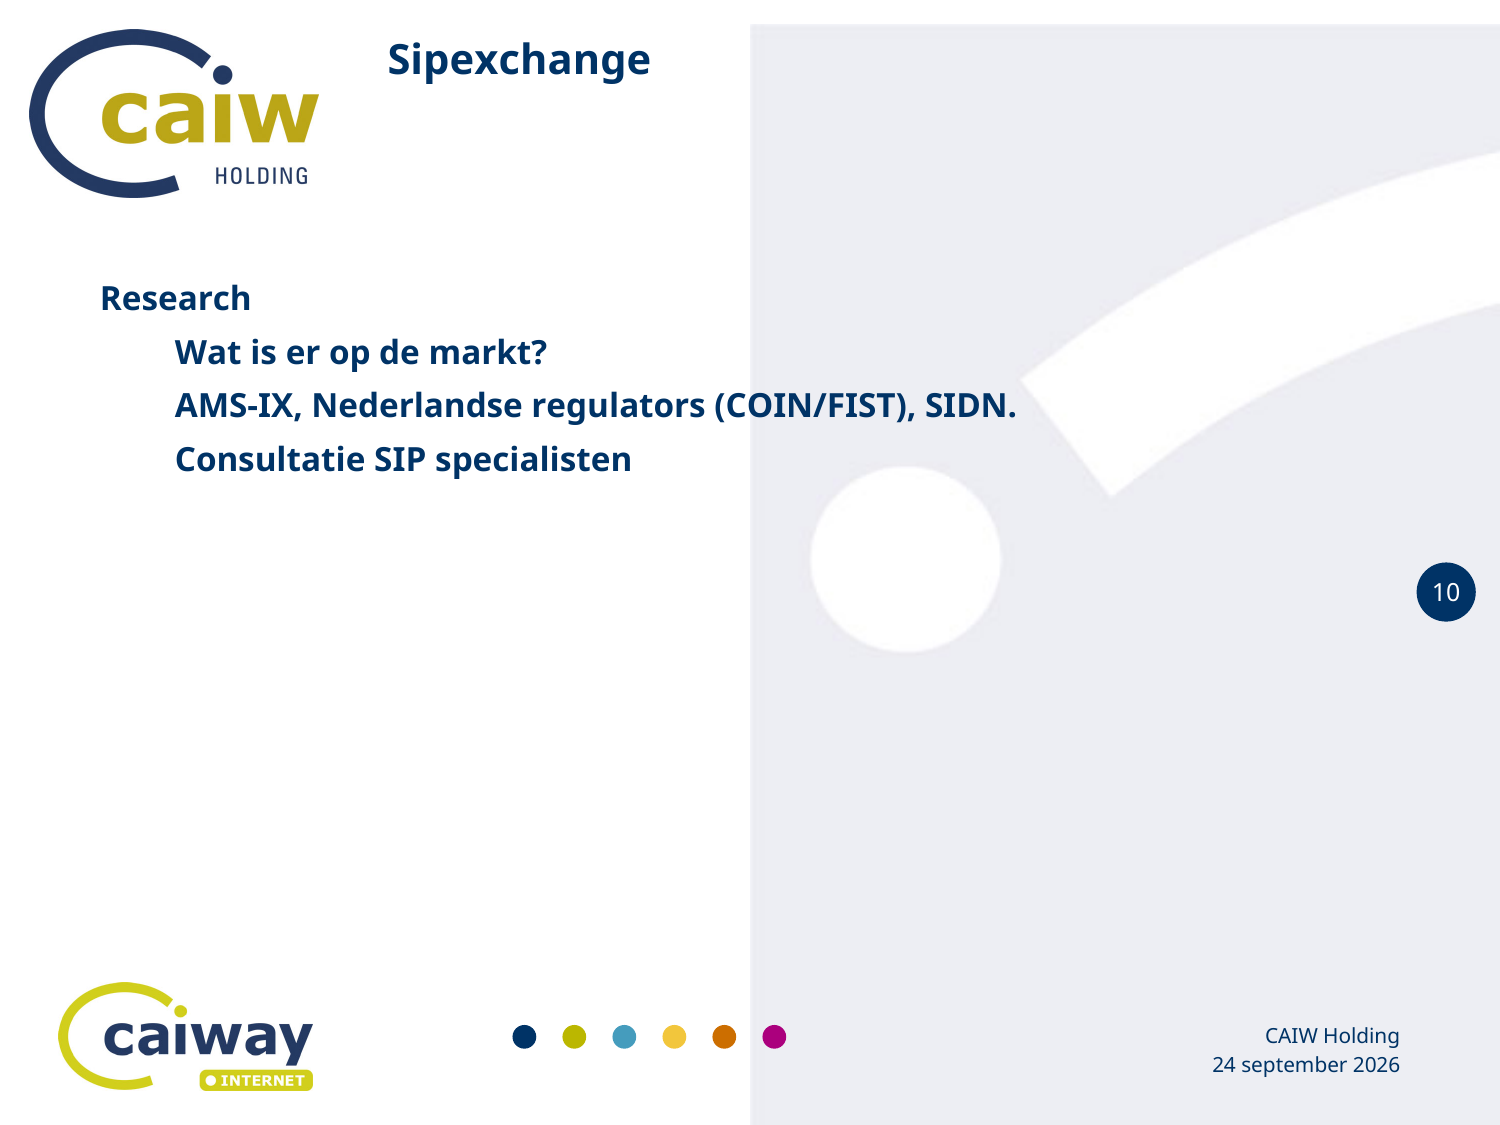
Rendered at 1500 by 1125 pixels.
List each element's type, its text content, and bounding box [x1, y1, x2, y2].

picture [29, 29, 319, 198]
list Research Wat is er op de markt? AMS-IX, Nederlandse regulators (COIN/FIST), SIDN. Consultatie SIP specialisten [99, 275, 1401, 938]
title Sipexchange [387, 29, 1400, 230]
picture [750, 24, 1500, 1125]
picture [58, 982, 313, 1091]
